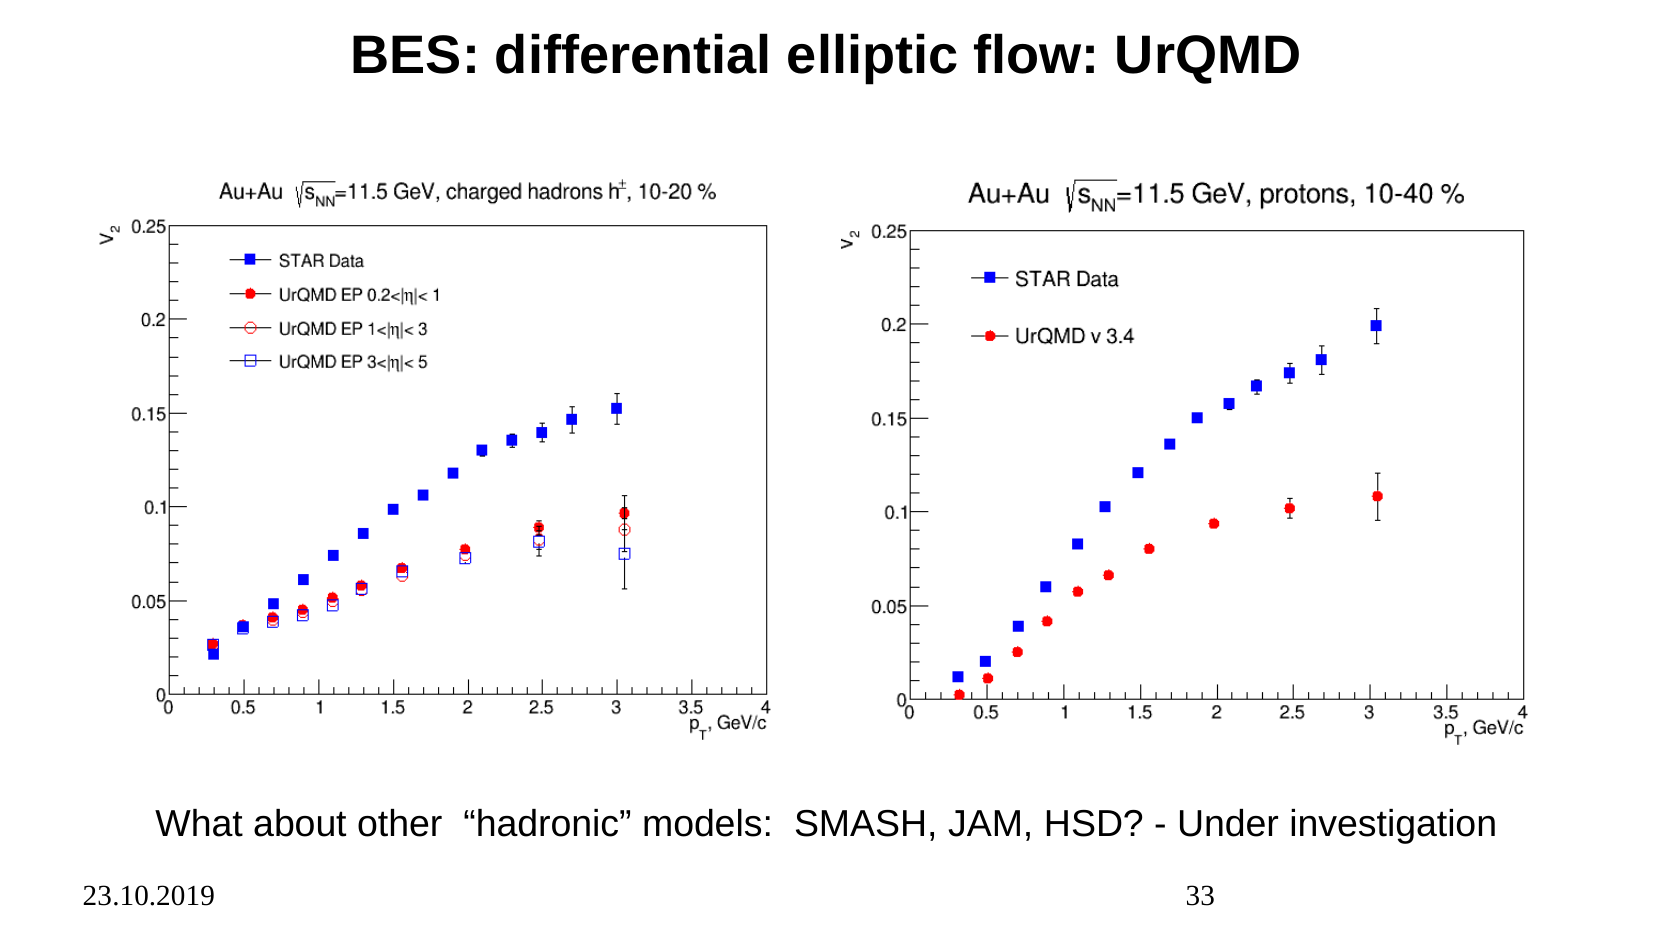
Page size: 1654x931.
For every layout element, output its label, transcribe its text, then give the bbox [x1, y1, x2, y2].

text_box 23.10.2019 [82, 853, 468, 912]
text_box What about other “hadronic” models: SMASH, JAM, HSD? - Under investigation [54, 795, 1600, 853]
picture [95, 167, 1600, 758]
text_box [1185, 853, 1571, 912]
title BES: differential elliptic flow: UrQMD [59, 4, 1595, 101]
